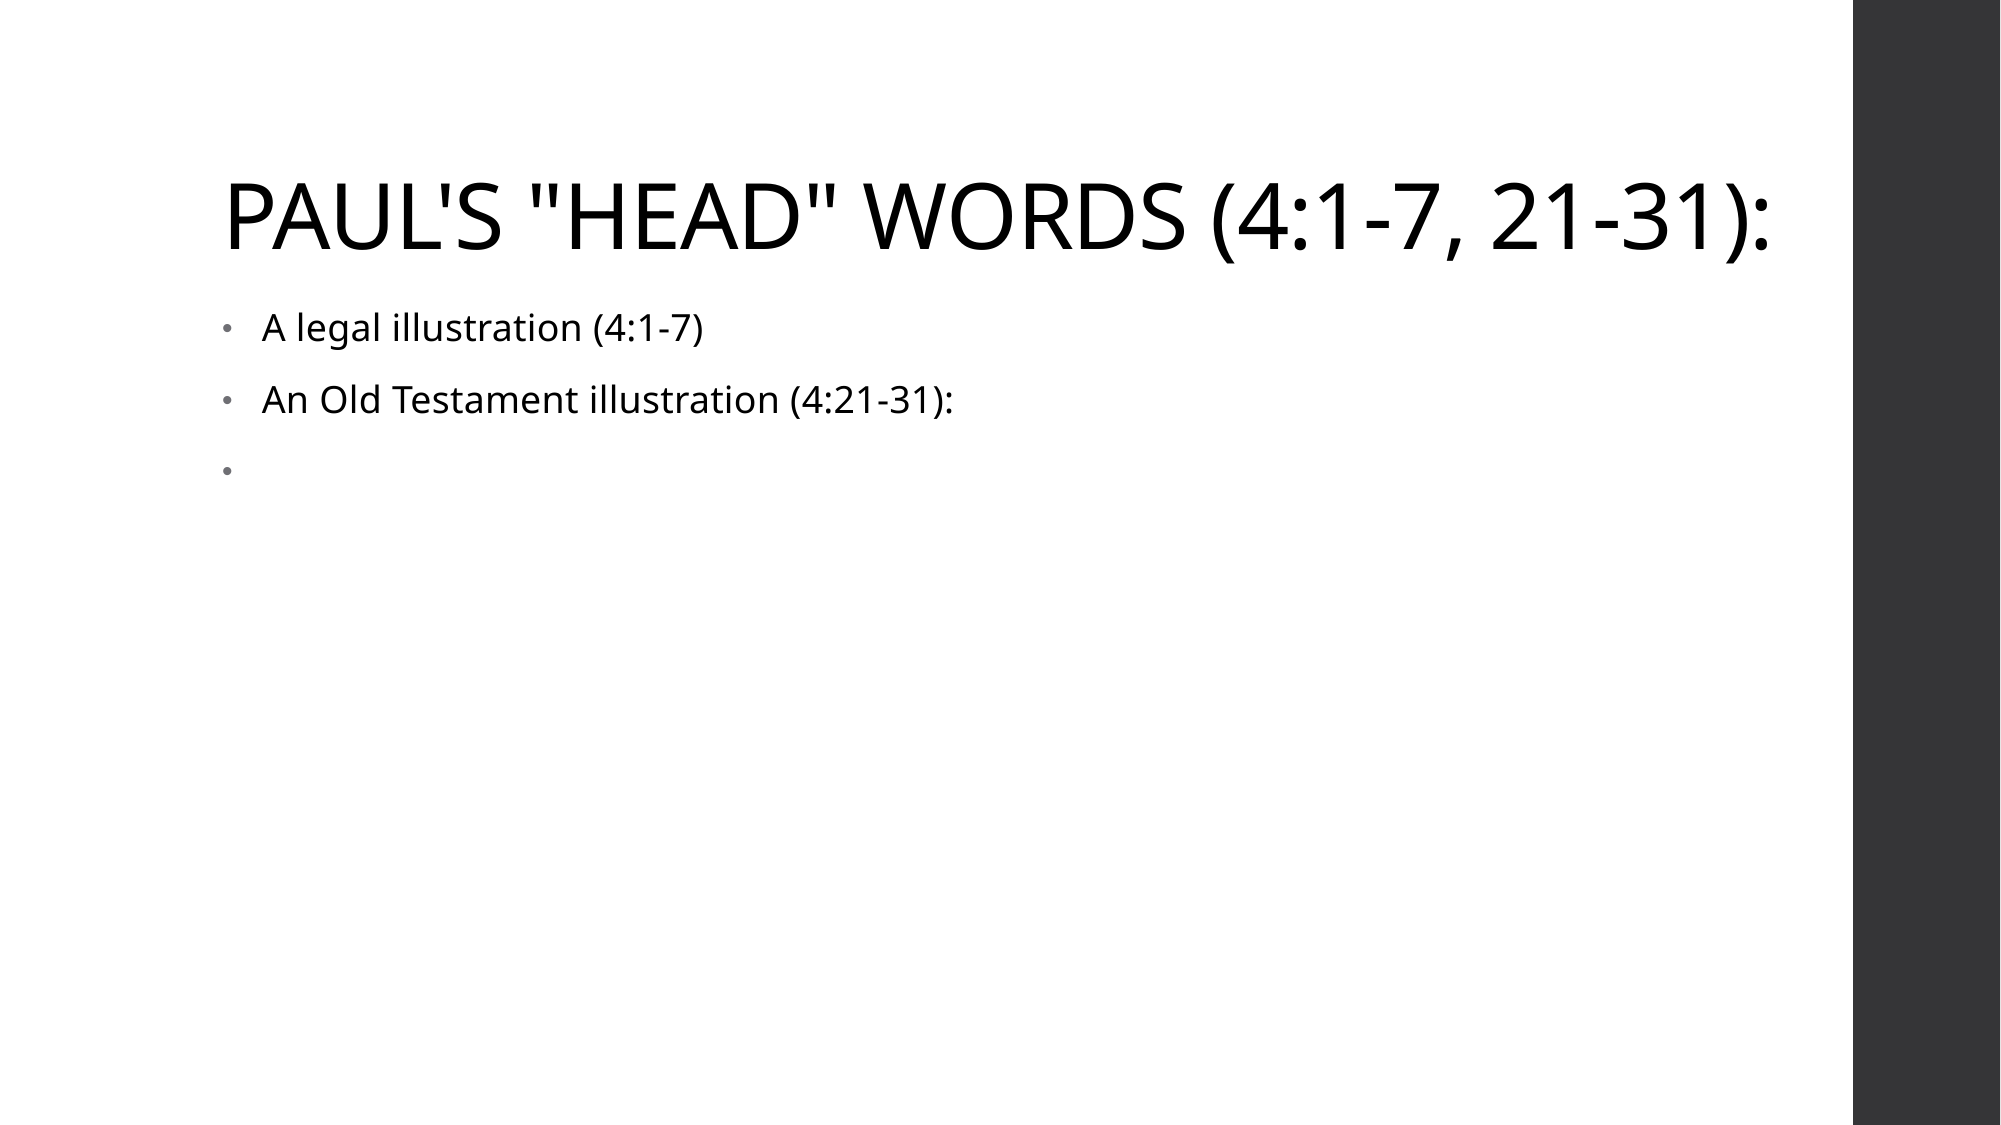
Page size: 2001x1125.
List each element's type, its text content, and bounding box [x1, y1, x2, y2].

list A legal illustration (4:1-7) An Old Testament illustration (4:21-31): [206, 299, 1617, 1014]
title PAUL'S "HEAD" WORDS (4:1-7, 21-31): [206, 60, 1797, 278]
